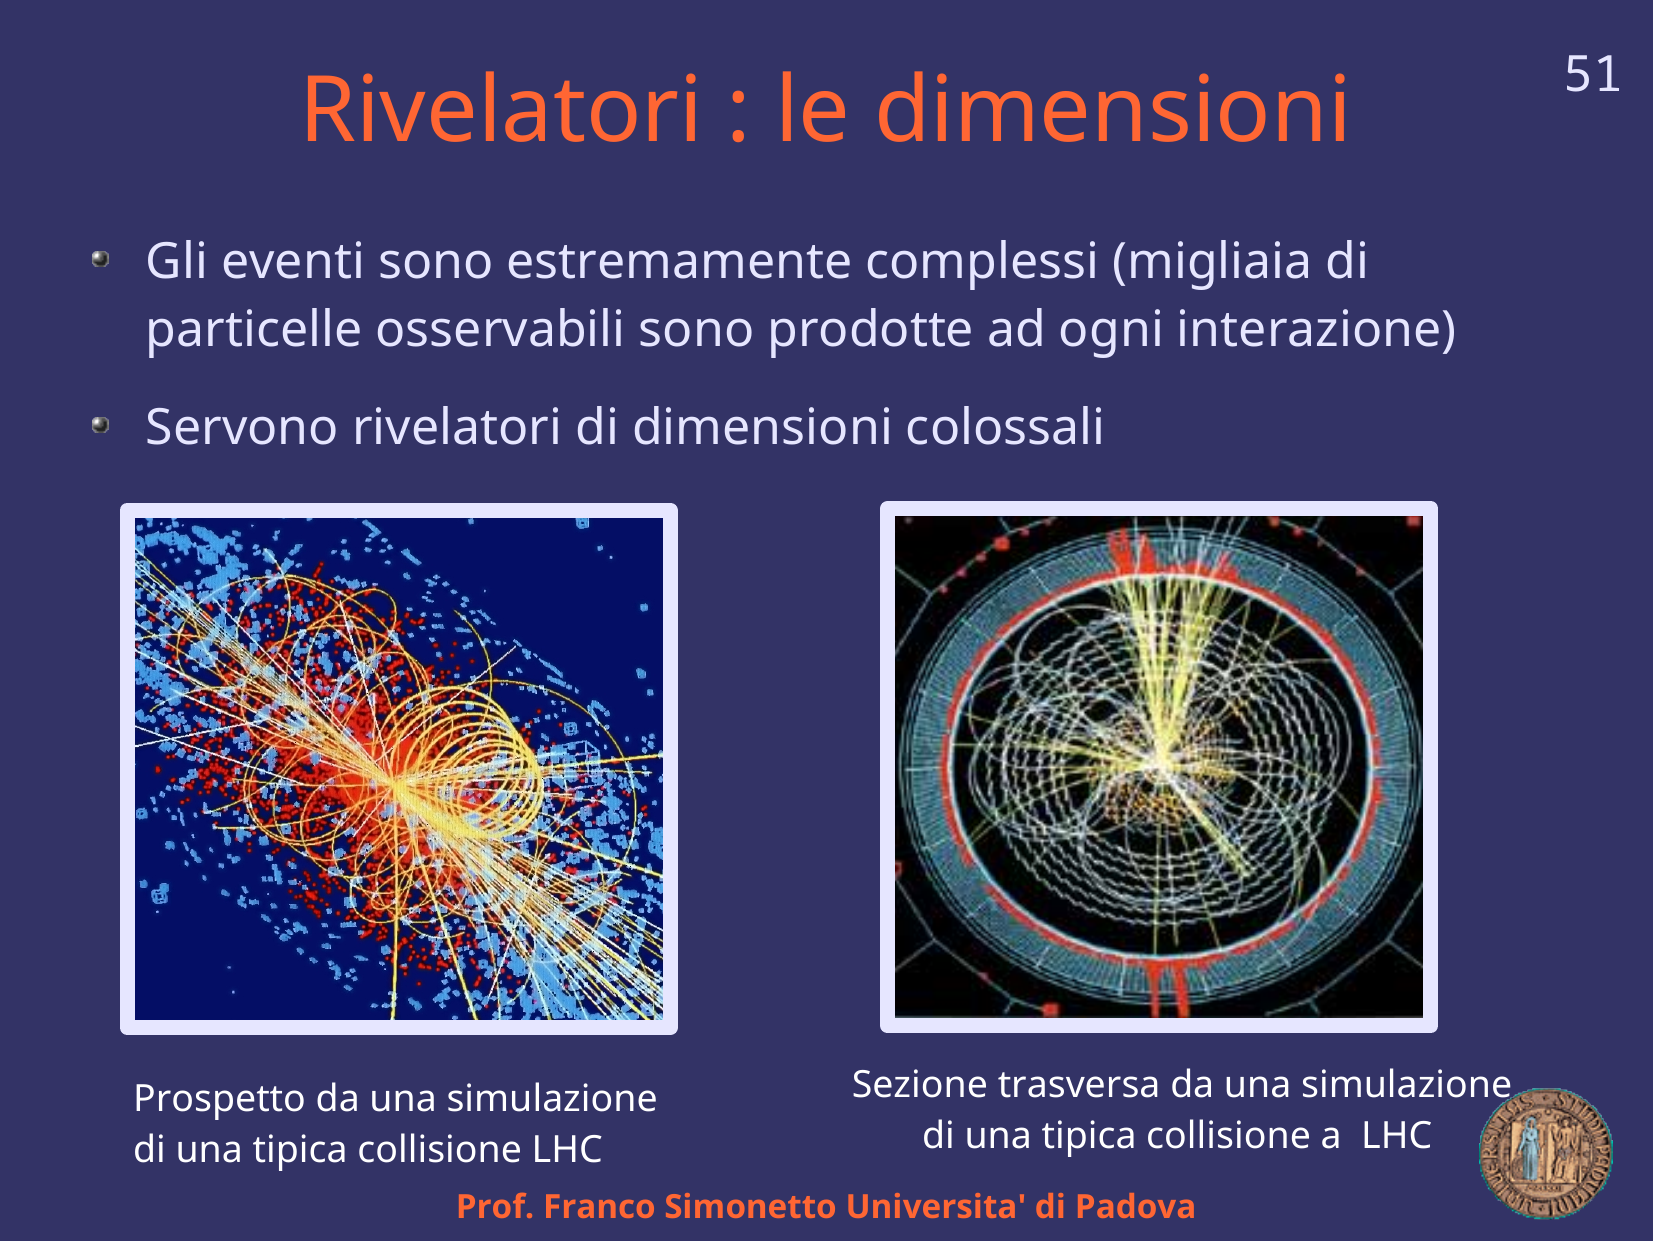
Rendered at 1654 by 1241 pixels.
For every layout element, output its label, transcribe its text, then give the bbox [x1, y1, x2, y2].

picture [134, 517, 663, 1021]
picture [895, 515, 1424, 1019]
list Gli eventi sono estremamente complessi (migliaia di particelle osservabili sono prodotte ad ogni interazione) Servono rivelatori di dimensioni colossali [75, 225, 1563, 1119]
text_box Prospetto da una simulazione di una tipica collisione LHC [118, 1063, 650, 1184]
text_box Sezione trasversa da una simulazione di una tipica collisione a LHC [837, 1050, 1513, 1170]
picture [1479, 1087, 1613, 1221]
title Rivelatori : le dimensioni [82, 55, 1571, 156]
